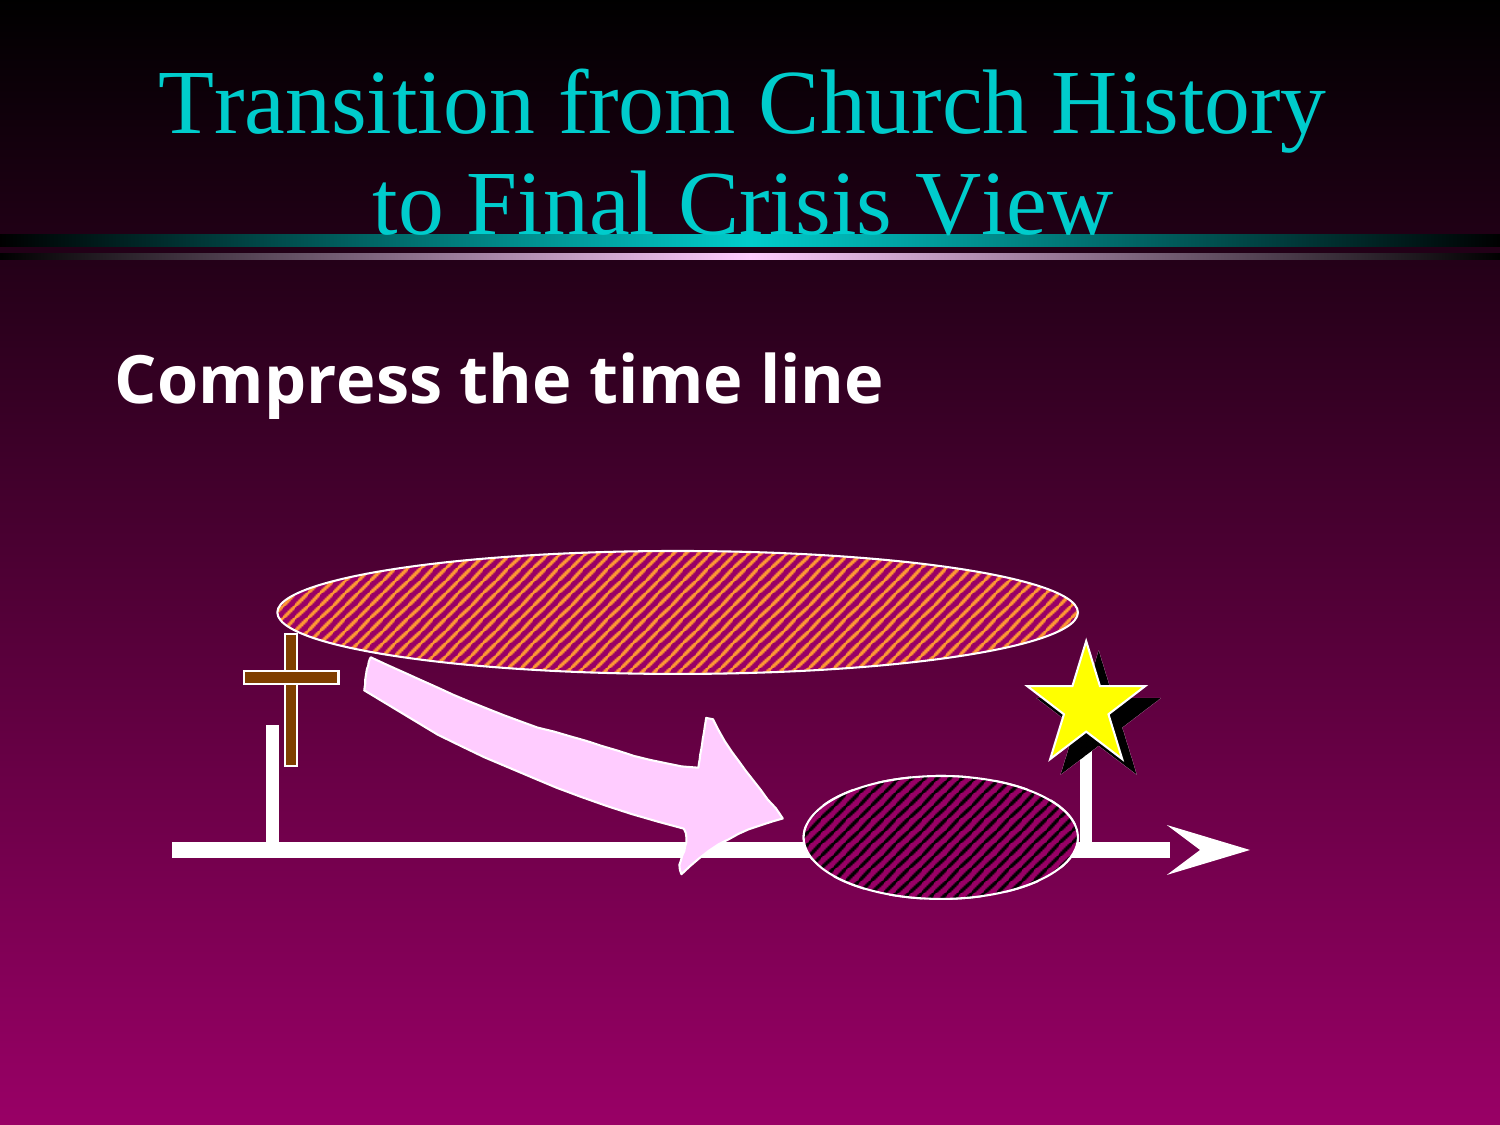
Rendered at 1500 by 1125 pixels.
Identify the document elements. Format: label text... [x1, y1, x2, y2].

text_box [803, 775, 1078, 899]
text_box [243, 550, 1078, 767]
title Transition from Church History to Final Crisis View [99, 27, 1388, 263]
text_box [364, 657, 783, 875]
list Compress the time line [99, 324, 1388, 513]
text_box [1027, 641, 1146, 760]
